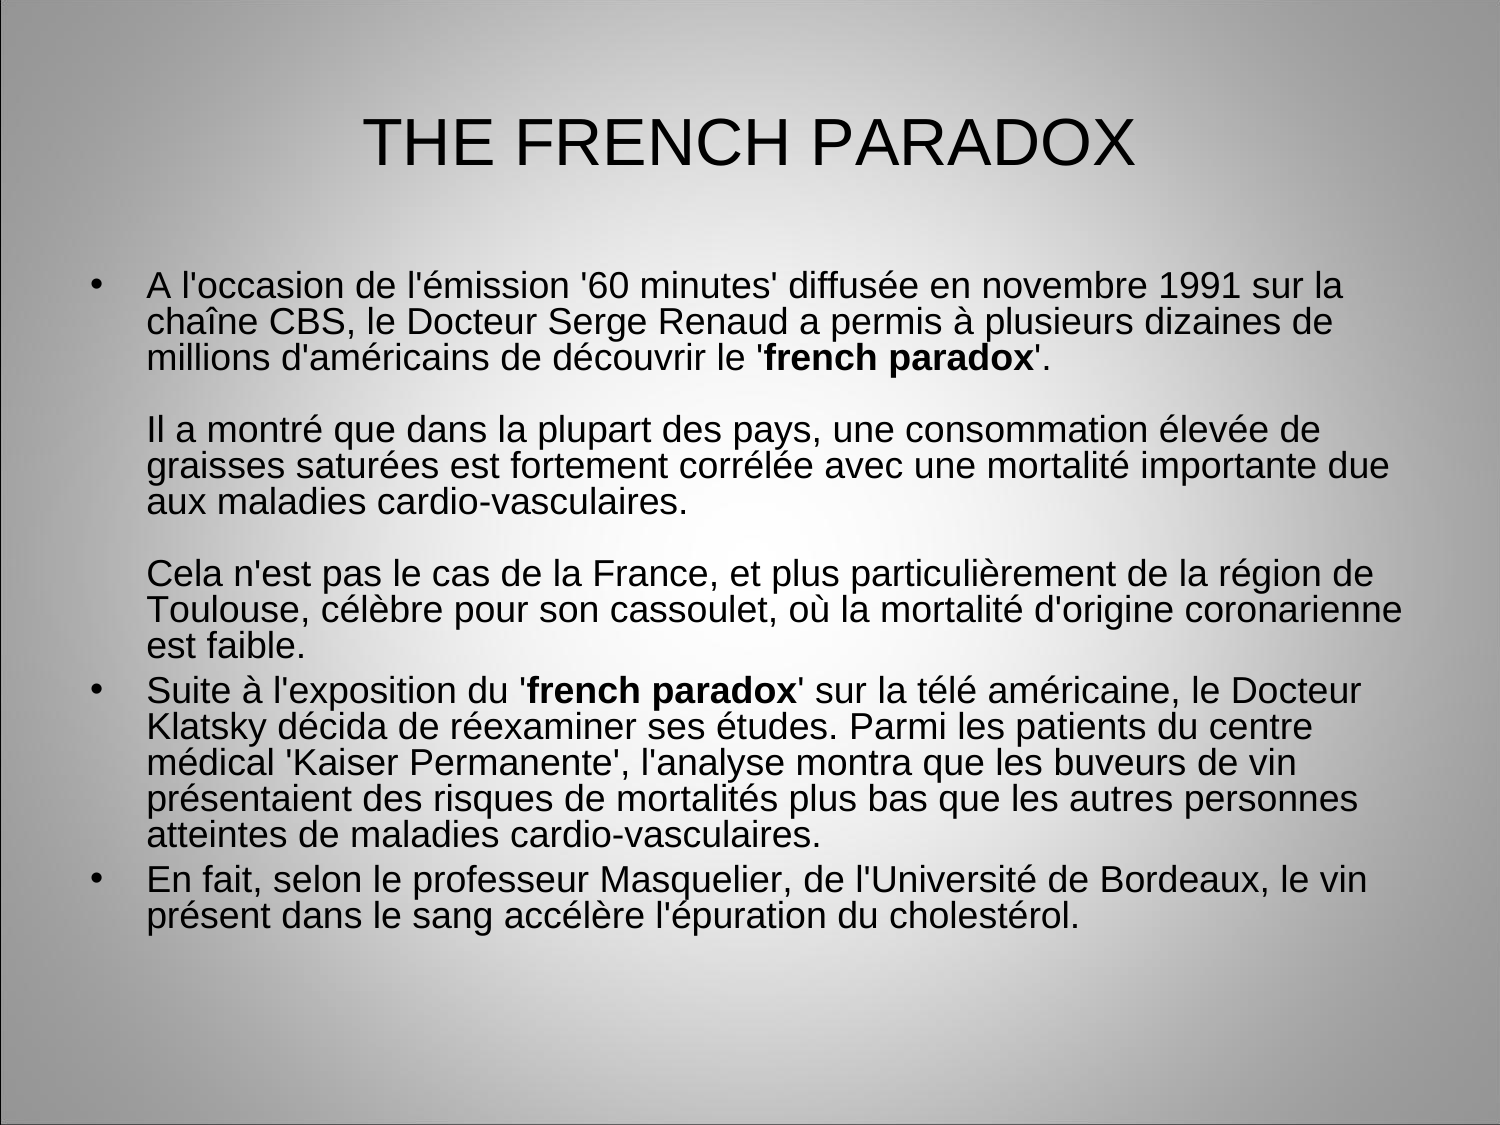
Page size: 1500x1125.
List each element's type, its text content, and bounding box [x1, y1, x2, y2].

picture [0, 0, 1500, 1125]
list A l'occasion de l'émission '60 minutes' diffusée en novembre 1991 sur la chaîne CBS, le Docteur Serge Renaud a permis à plusieurs dizaines de millions d'américains de découvrir le 'french paradox'. Il a montré que dans la plupart des pays, une consommation élevée de graisses saturées est fortement corrélée avec une mortalité importante due aux maladies cardio-vasculaires. Cela n'est pas le cas de la France, et plus particulièrement de la région de Toulouse, célèbre pour son cassoulet, où la mortalité d'origine coronarienne est faible. Suite à l'exposition du 'french paradox' sur la télé américaine, le Docteur Klatsky décida de réexaminer ses études. Parmi les patients du centre médical 'Kaiser Permanente', l'analyse montra que les buveurs de vin présentaient des risques de mortalités plus bas que les autres personnes atteintes de maladies cardio-vasculaires. En fait, selon le professeur Masquelier, de l'Université de Bordeaux, le vin présent dans le sang accélère l'épuration du cholestérol. [75, 262, 1426, 1005]
title THE FRENCH PARADOX [75, 45, 1426, 233]
